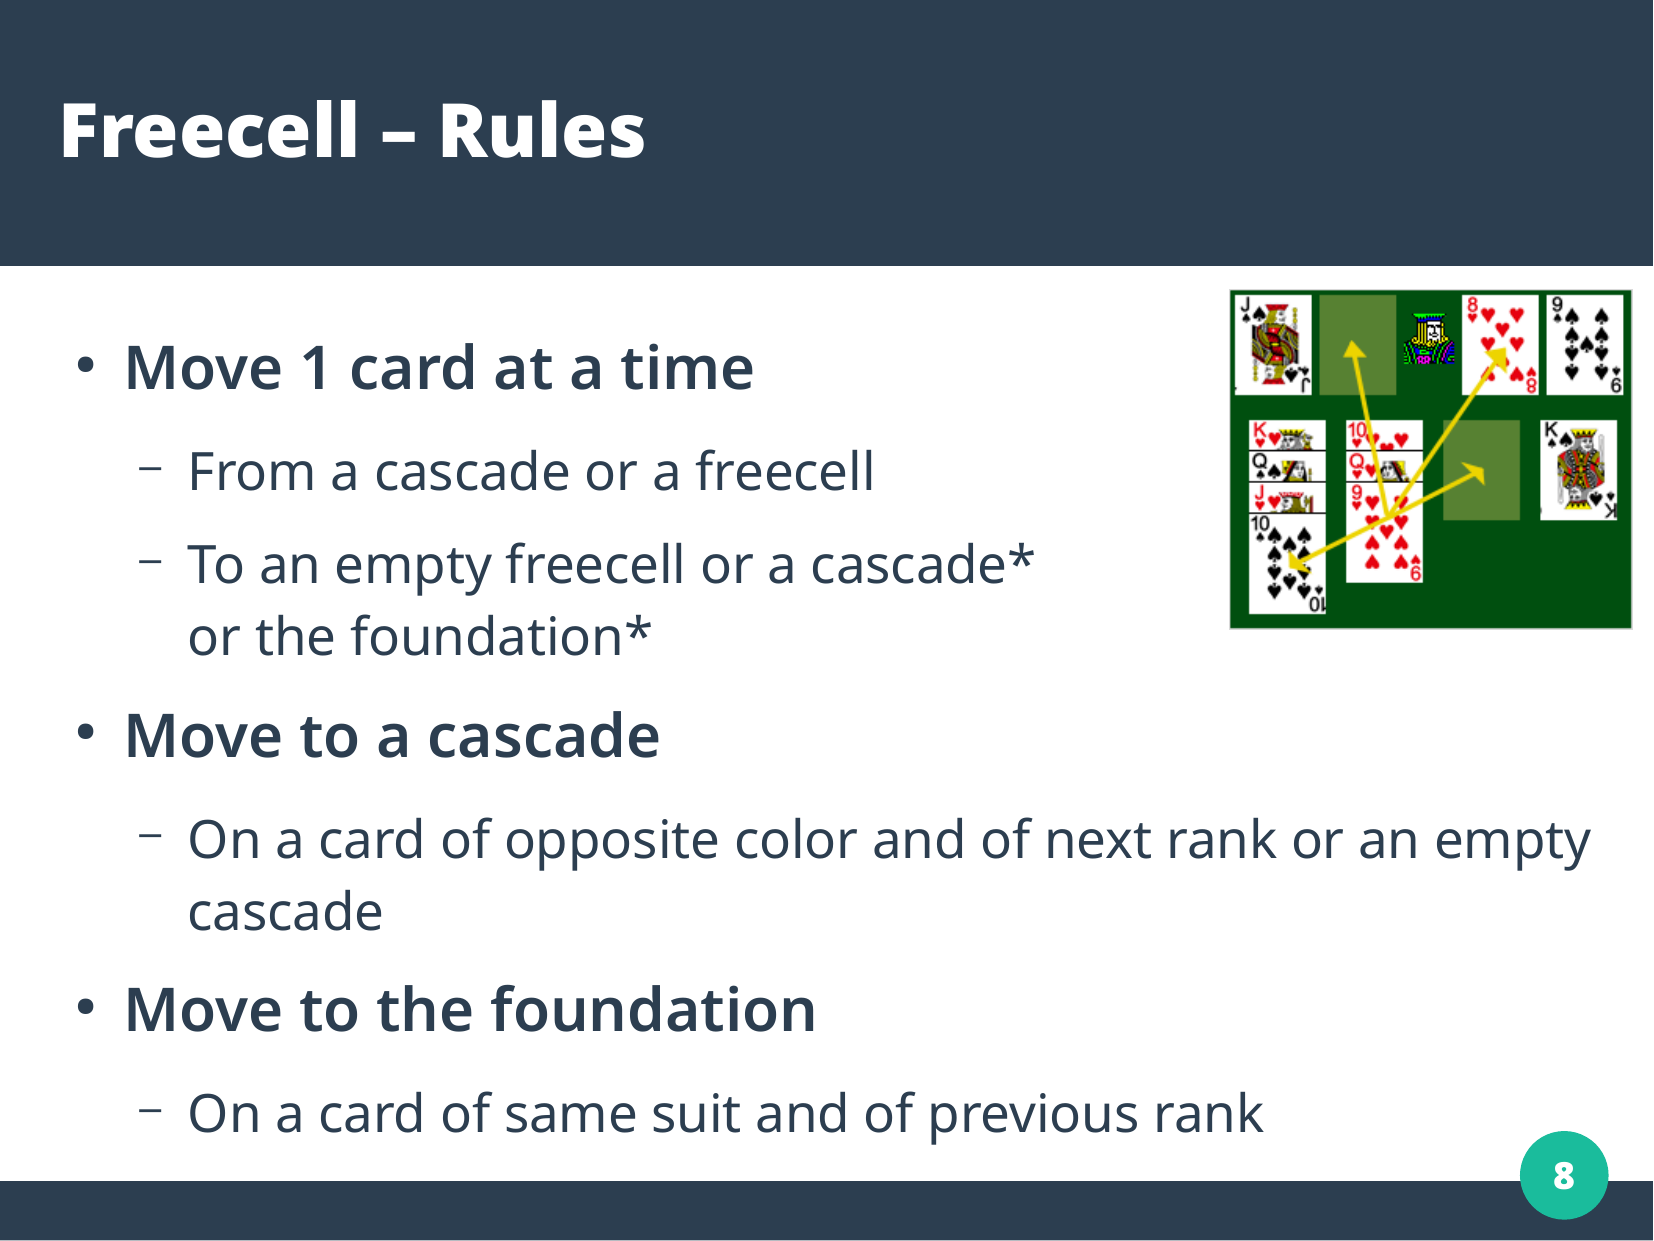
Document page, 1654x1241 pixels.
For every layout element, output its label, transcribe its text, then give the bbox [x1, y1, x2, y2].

picture [1229, 289, 1633, 631]
title Freecell – Rules [58, 49, 1594, 207]
list Move 1 card at a time From a cascade or a freecell To an empty freecell or a cascade* or the foundation* Move to a cascade On a card of opposite color and of next rank or an empty cascade Move to the foundation On a card of same suit and of previous rank [58, 324, 1594, 1152]
